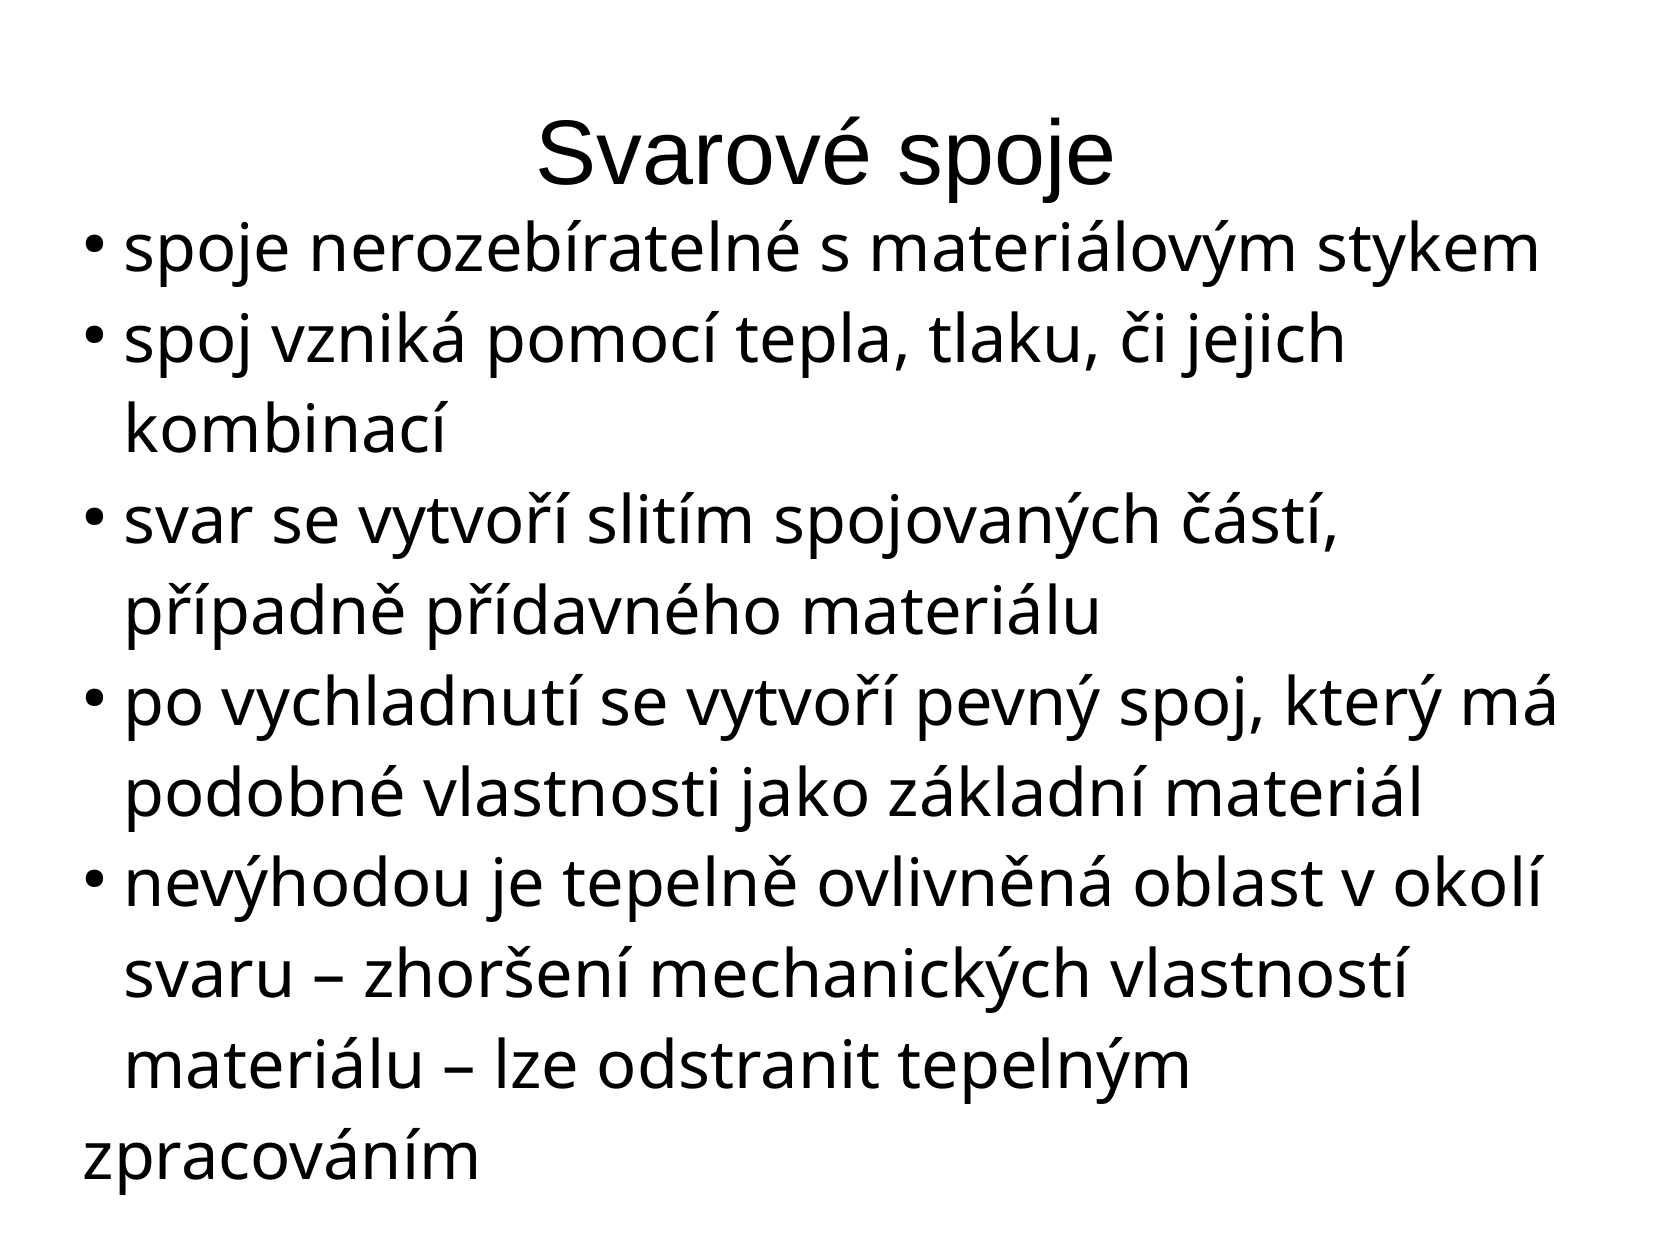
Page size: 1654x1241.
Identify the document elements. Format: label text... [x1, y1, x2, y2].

subtitle spoje nerozebíratelné s materiálovým stykem spoj vzniká pomocí tepla, tlaku, či jejich kombinací svar se vytvoří slitím spojovaných částí, případně přídavného materiálu po vychladnutí se vytvoří pevný spoj, který má podobné vlastnosti jako základní materiál nevýhodou je tepelně ovlivněná oblast v okolí svaru – zhoršení mechanických vlastností materiálu – lze odstranit tepelným zpracováním [82, 297, 1571, 1102]
title Svarové spoje [82, 56, 1571, 250]
